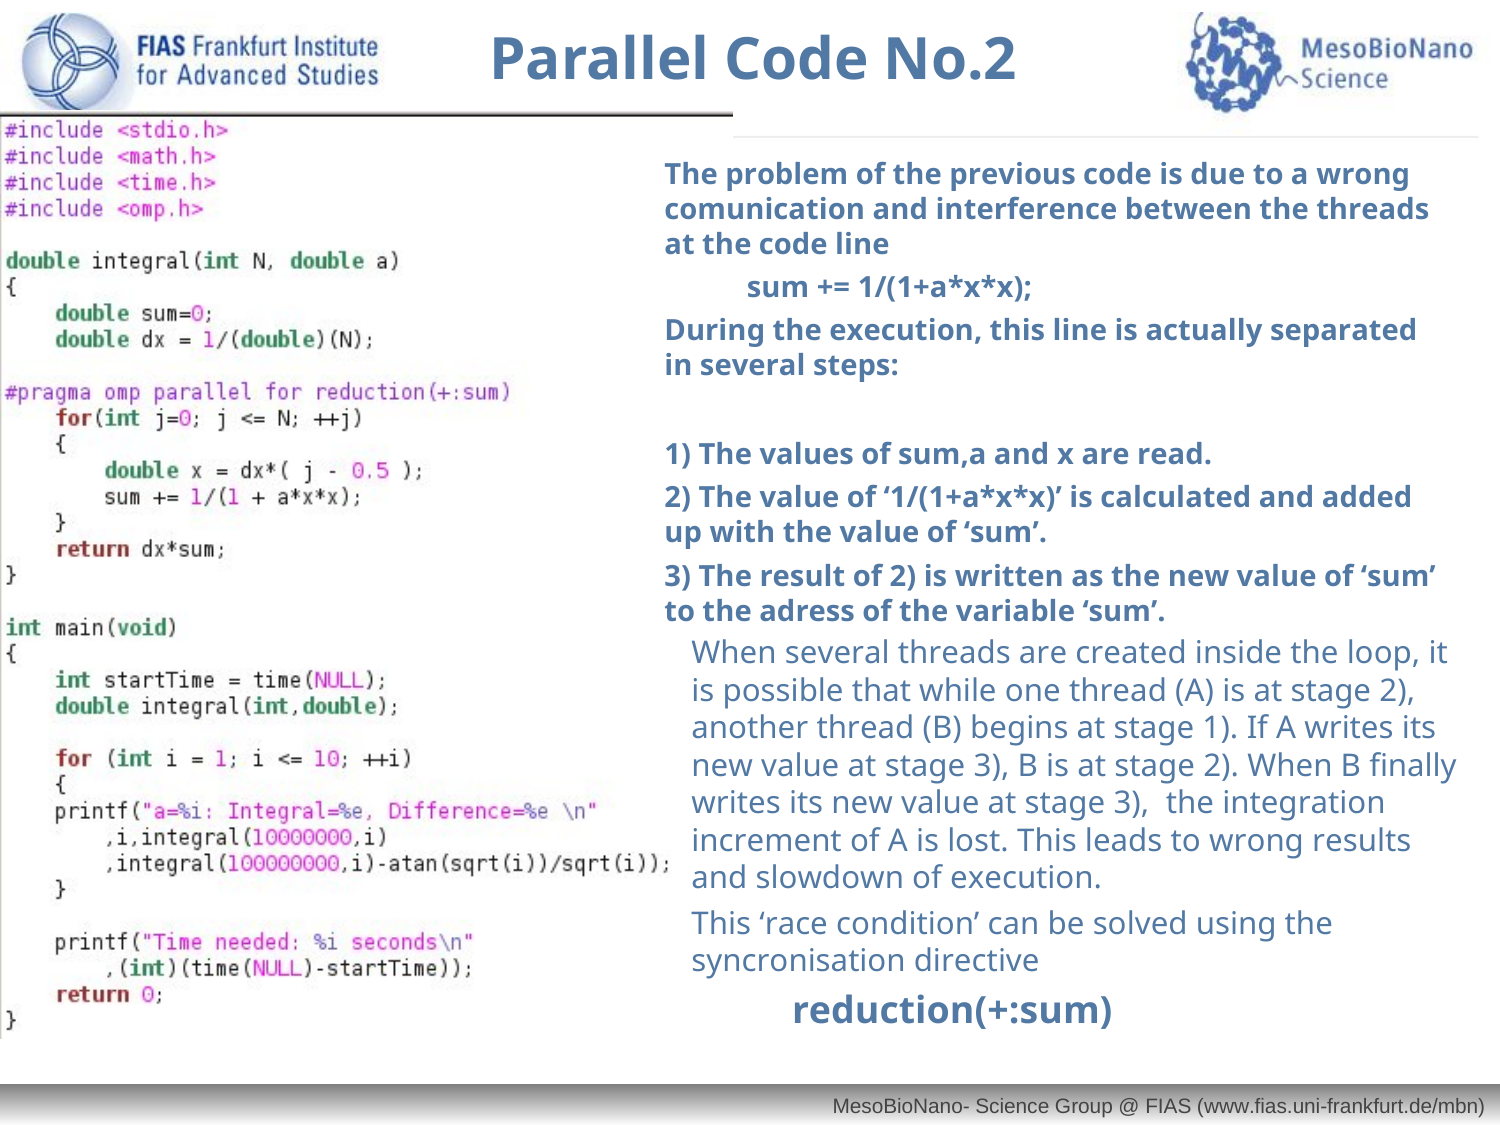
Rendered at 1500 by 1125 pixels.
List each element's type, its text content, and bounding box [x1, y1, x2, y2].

title Parallel Code No.2 [0, 0, 1499, 142]
text_box The problem of the previous code is due to a wrong comunication and interference between the threads at the code line sum += 1/(1+a*x*x); During the execution, this line is actually separated in several steps: The values of sum,a and x are read. The value of ‘1/(1+a*x*x)’ is calculated and added up with the value of ‘sum’. The result of 2) is written as the new value of ‘sum’ to the adress of the variable ‘sum’. [649, 147, 1466, 635]
text_box When several threads are created inside the loop, it is possible that while one thread (A) is at stage 2), another thread (B) begins at stage 1). If A writes its new value at stage 3), B is at stage 2). When B finally writes its new value at stage 3), the integration increment of A is lost. This leads to wrong results and slowdown of execution. This ‘race condition’ can be solved using the syncronisation directive reduction(+:sum) [676, 625, 1474, 1077]
picture [0, 110, 733, 1039]
